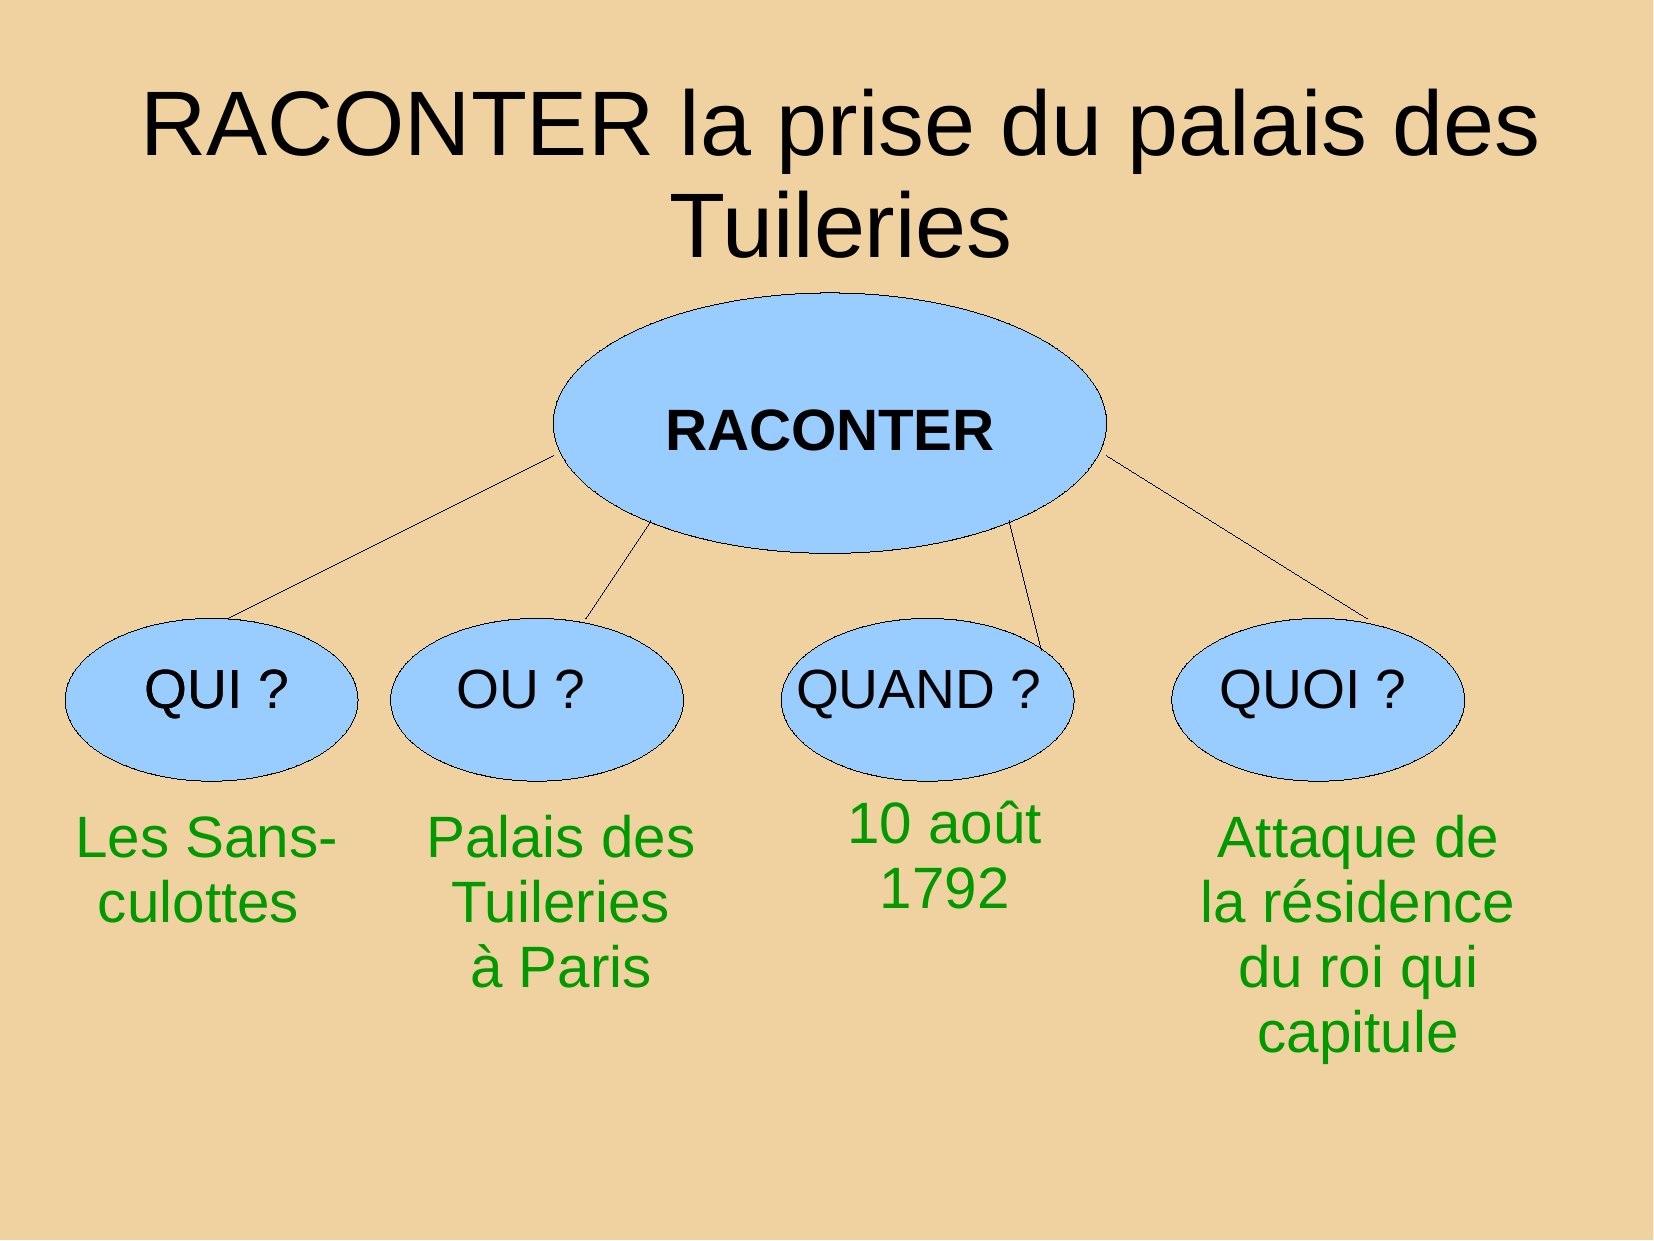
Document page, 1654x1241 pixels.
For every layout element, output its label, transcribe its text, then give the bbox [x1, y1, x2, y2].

text_box Attaque de la résidence du roi qui capitule [1181, 797, 1536, 1072]
text_box [553, 292, 1107, 554]
text_box QUI ? [130, 651, 326, 734]
text_box RACONTER [618, 390, 1042, 485]
text_box 10 août 1792 [767, 783, 1123, 928]
text_box [390, 618, 684, 782]
text_box [1171, 618, 1465, 782]
text_box QUAND ? [781, 650, 1075, 734]
text_box Les Sans-culottes [29, 797, 383, 942]
text_box OU ? [423, 650, 619, 767]
text_box Palais des Tuileries à Paris [383, 797, 739, 1007]
text_box QUOI ? [1204, 650, 1433, 734]
text_box RACONTER la prise du palais des Tuileries [29, 65, 1654, 286]
text_box [65, 618, 359, 782]
text_box [794, 734, 1061, 782]
text_box [811, 618, 1044, 650]
